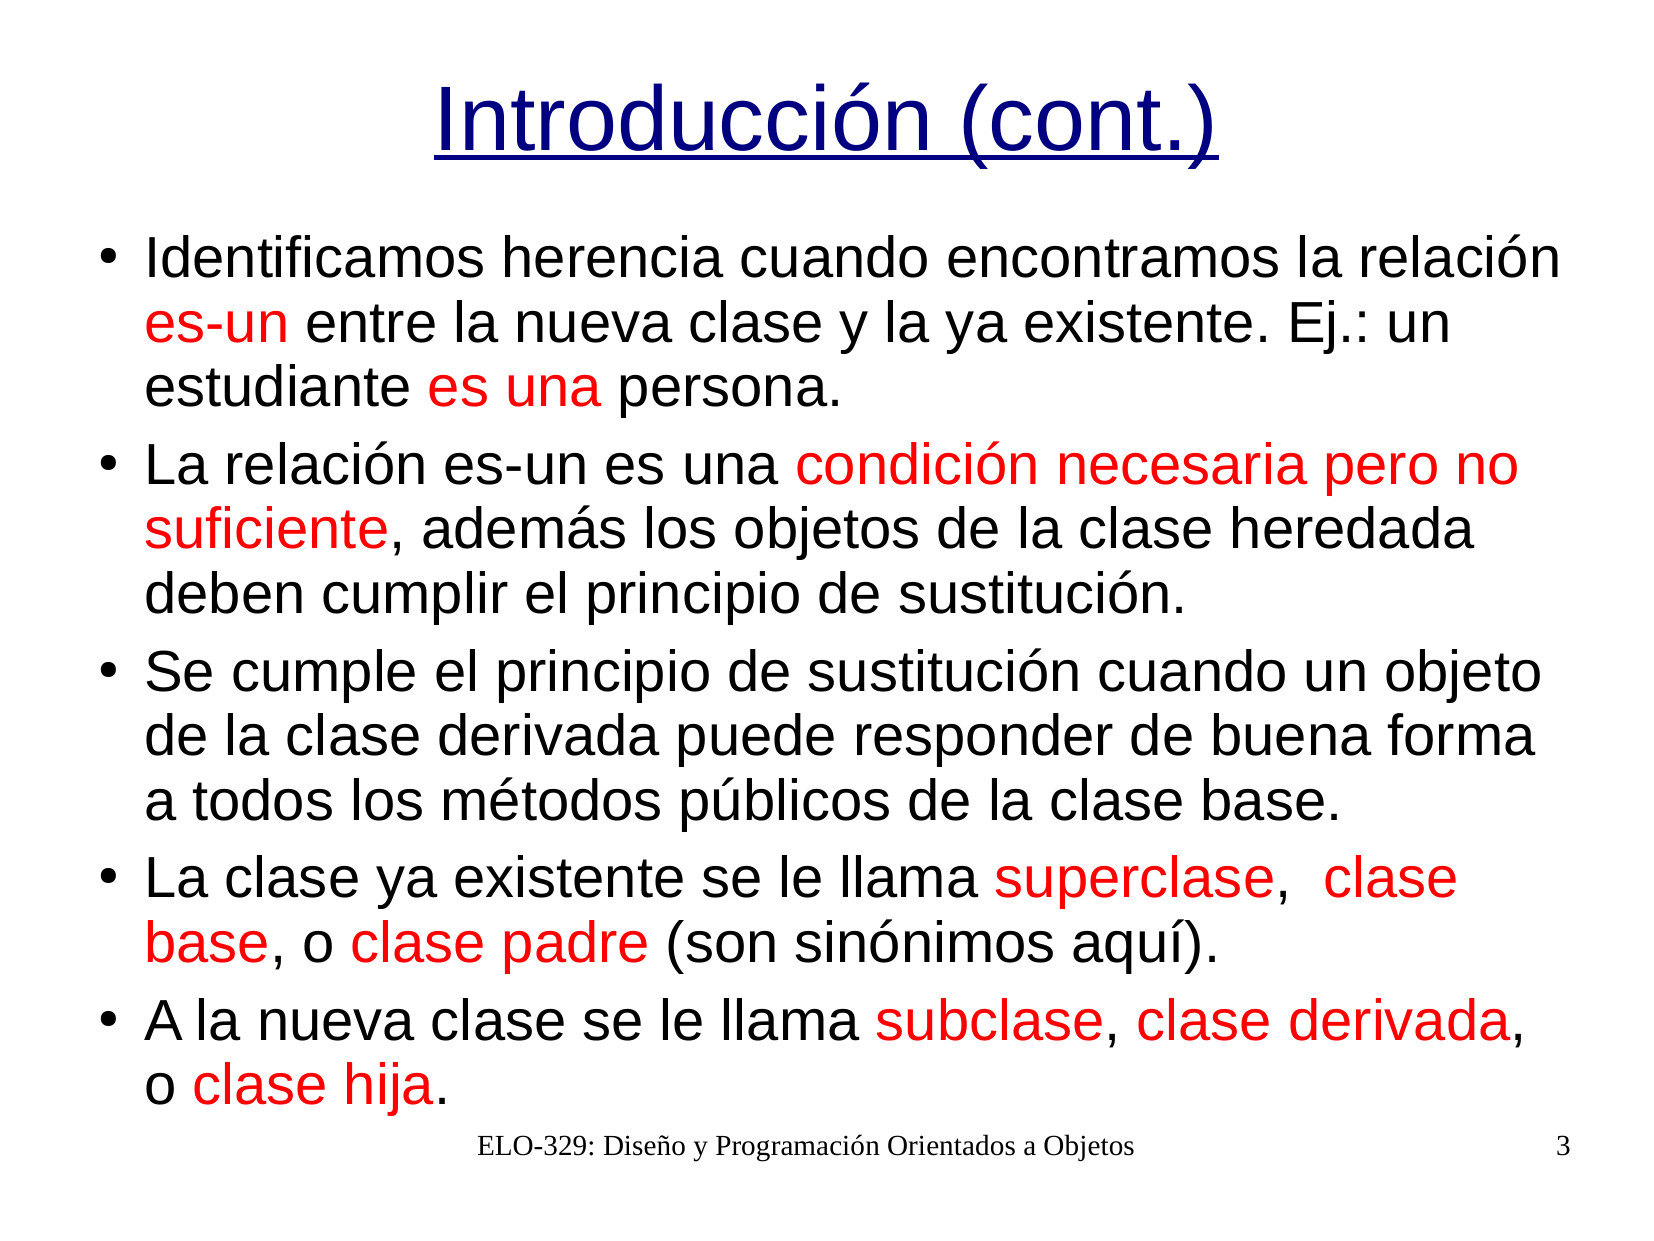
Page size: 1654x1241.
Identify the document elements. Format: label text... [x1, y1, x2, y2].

title Introducción (cont.)‏ [82, 49, 1571, 188]
list Identificamos herencia cuando encontramos la relación es-un entre la nueva clase y la ya existente. Ej.: un estudiante es una persona. La relación es-un es una condición necesaria pero no suficiente, además los objetos de la clase heredada deben cumplir el principio de sustitución. Se cumple el principio de sustitución cuando un objeto de la clase derivada puede responder de buena forma a todos los métodos públicos de la clase base. La clase ya existente se le llama superclase, clase base, o clase padre (son sinónimos aquí). A la nueva clase se le llama subclase, clase derivada, o clase hija. [82, 225, 1571, 1126]
